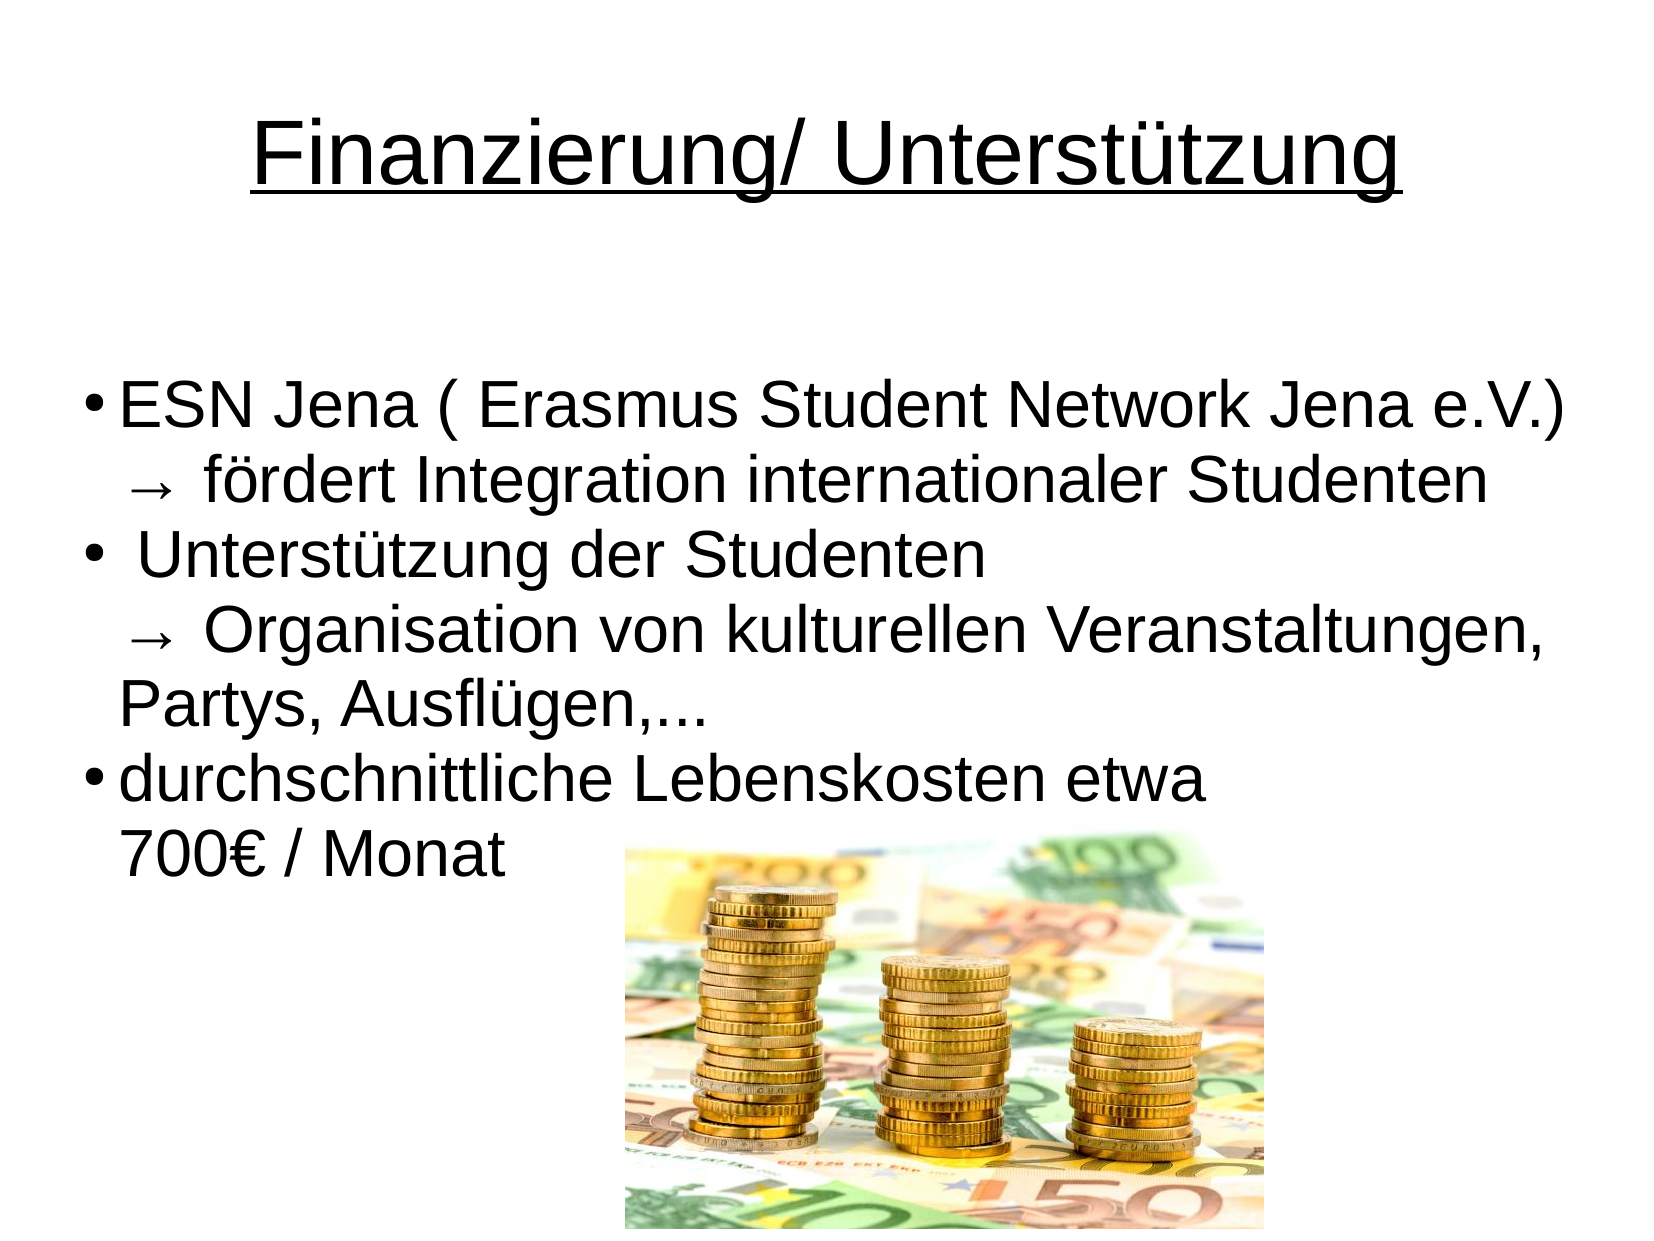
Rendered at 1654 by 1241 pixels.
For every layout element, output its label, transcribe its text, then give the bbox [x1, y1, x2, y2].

title Finanzierung/ Unterstützung [82, 49, 1571, 230]
picture [625, 819, 1264, 1229]
subtitle ESN Jena ( Erasmus Student Network Jena e.V.) → fördert Integration internationaler Studenten Unterstützung der Studenten → Organisation von kulturellen Veranstaltungen, Partys, Ausflügen,... durchschnittliche Lebenskosten etwa 700€ / Monat [82, 230, 1571, 1028]
